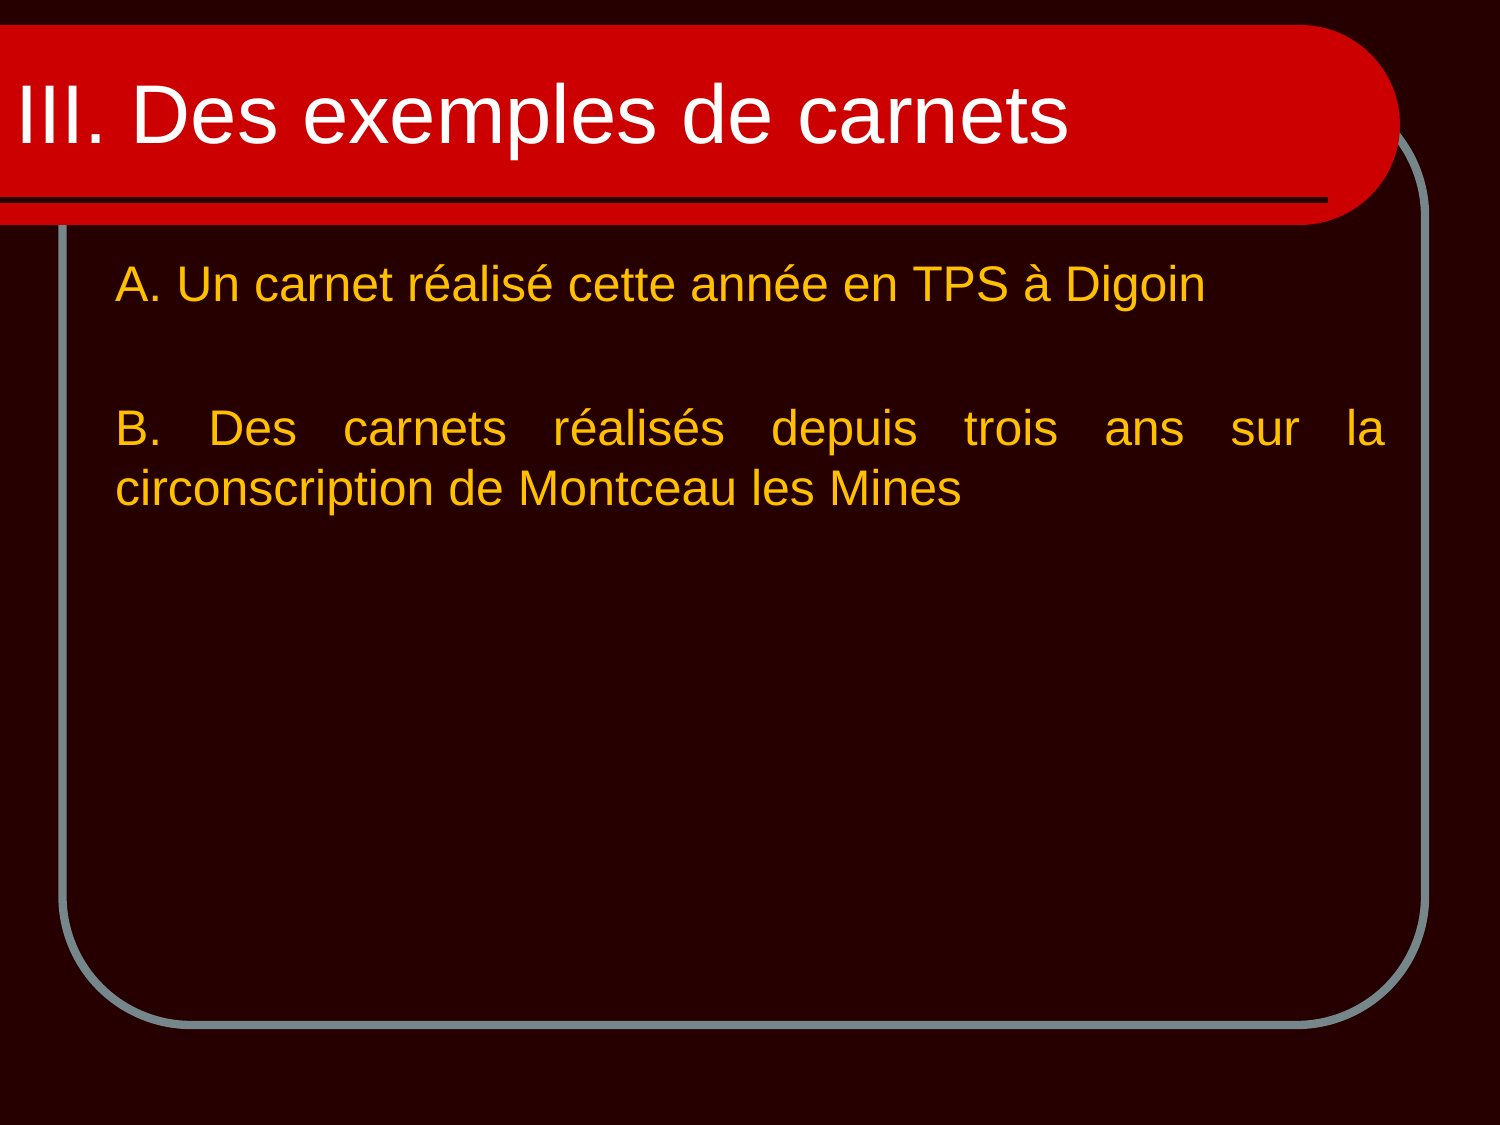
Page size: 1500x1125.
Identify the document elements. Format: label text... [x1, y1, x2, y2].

list A. Un carnet réalisé cette année en TPS à Digoin B. Des carnets réalisés depuis trois ans sur la circonscription de Montceau les Mines [100, 243, 1401, 969]
title III. Des exemples de carnets [0, 35, 1315, 186]
